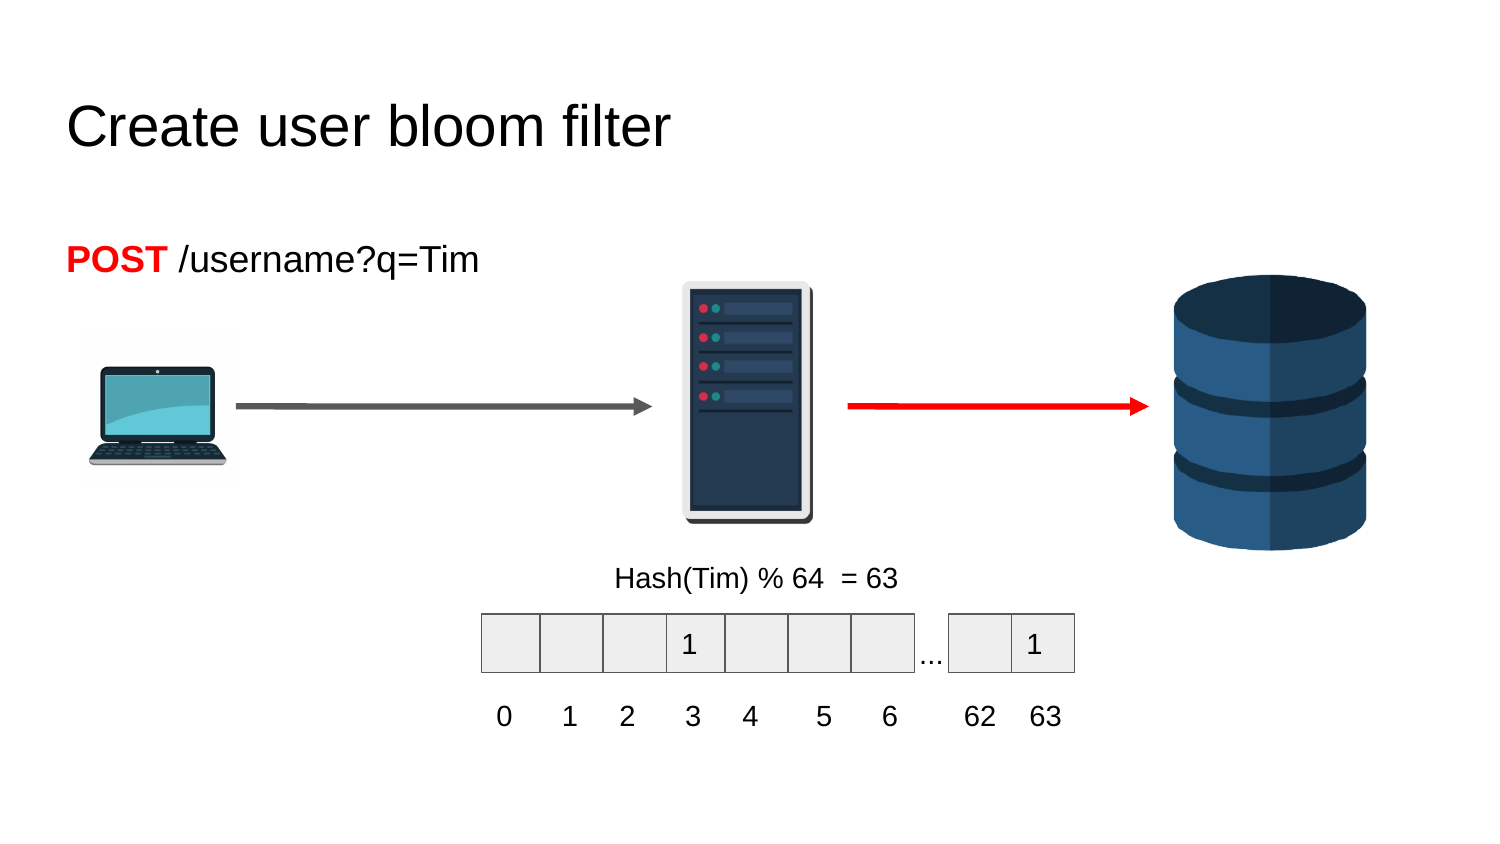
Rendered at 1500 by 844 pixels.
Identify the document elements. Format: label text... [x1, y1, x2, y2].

text_box 0 1 2 3 4 5 6 62 63 [473, 682, 1120, 728]
text_box 1 [666, 613, 724, 673]
text_box POST /username?q=Tim [51, 219, 545, 314]
picture [652, 250, 848, 544]
title Create user bloom filter [51, 72, 1096, 167]
picture [84, 330, 236, 483]
text_box [948, 613, 1011, 673]
text_box [481, 613, 666, 673]
text_box ... [904, 620, 1002, 667]
text_box [724, 613, 915, 673]
text_box Hash(Tim) % 64 = 63 [599, 544, 965, 603]
picture [1148, 244, 1397, 568]
text_box 1 [1011, 613, 1075, 673]
